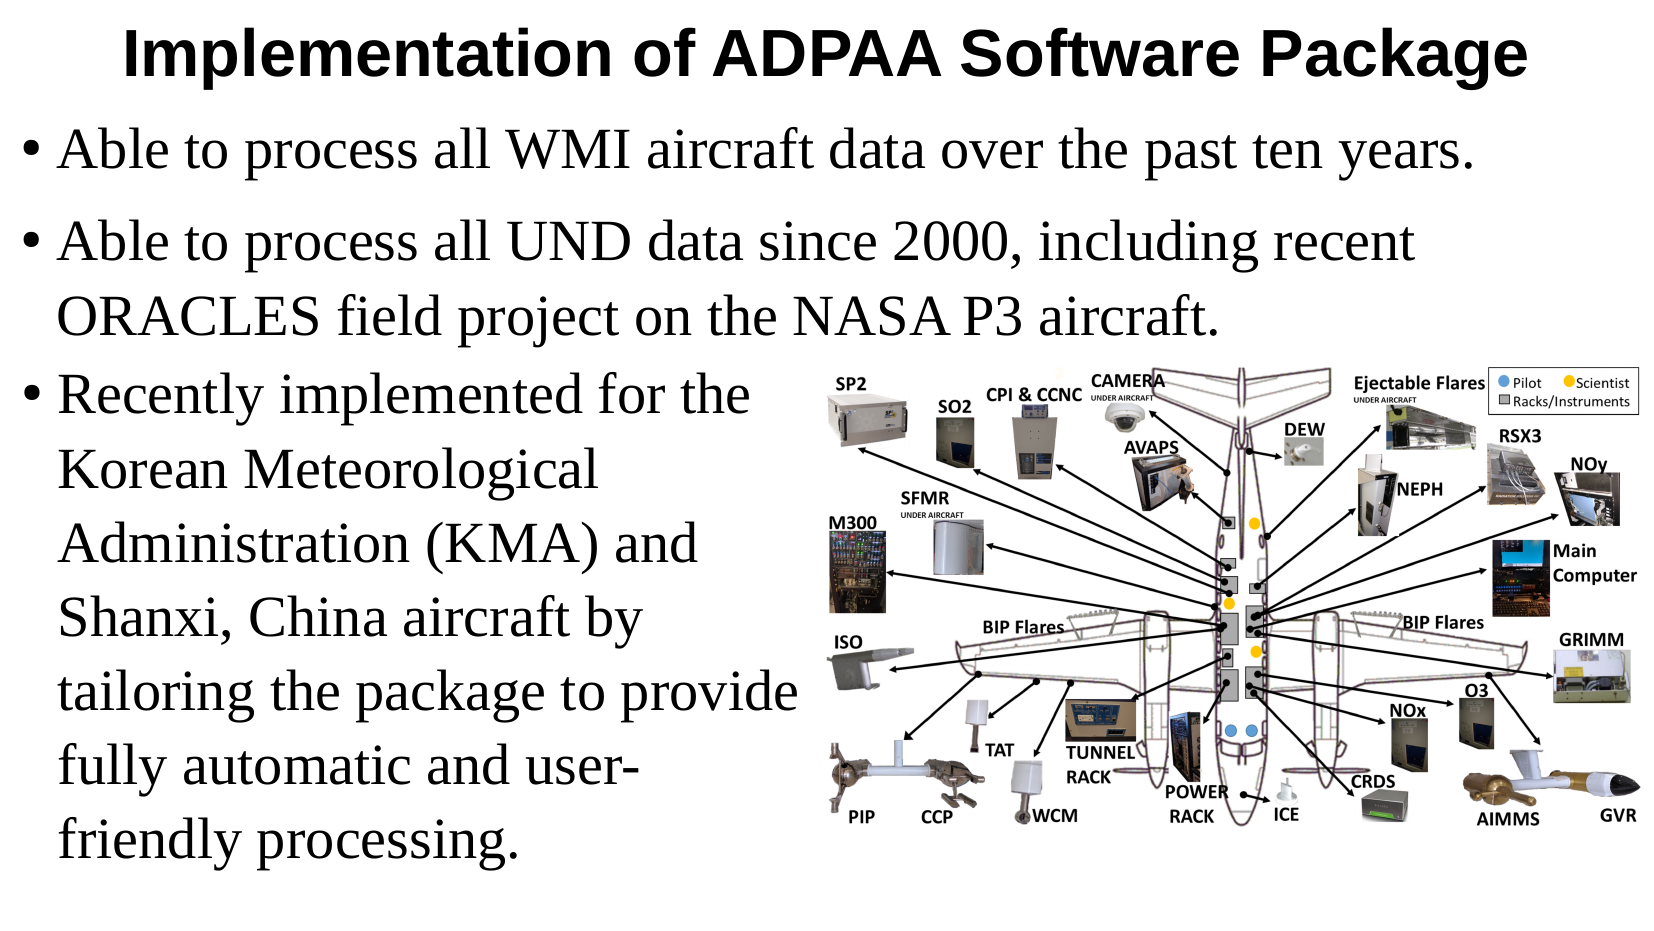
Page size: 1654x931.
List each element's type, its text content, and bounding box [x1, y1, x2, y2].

text_box Recently implemented for the Korean Meteorological Administration (KMA) and Shanxi, China aircraft by tailoring the package to provide fully automatic and user-friendly processing. [21, 352, 817, 879]
picture [814, 339, 1648, 844]
text_box Implementation of ADPAA Software Package [0, 6, 1654, 94]
list Able to process all WMI aircraft data over the past ten years. Able to process all UND data since 2000, including recent ORACLES field project on the NASA P3 aircraft. [20, 116, 1654, 331]
